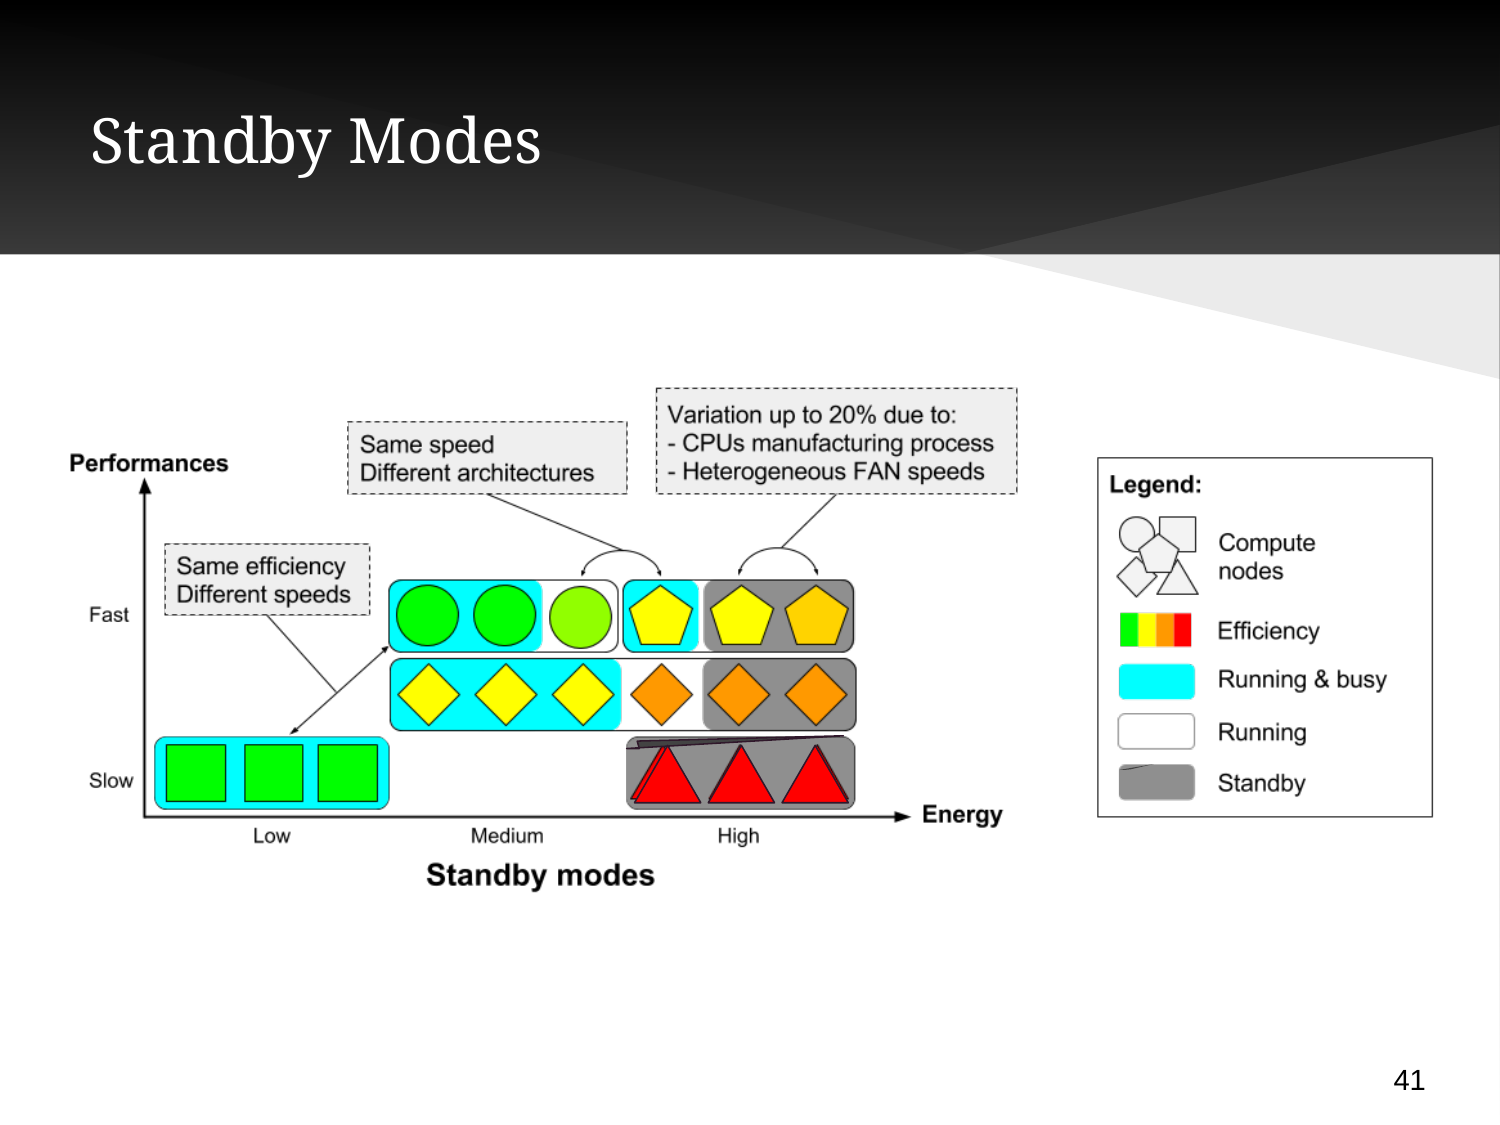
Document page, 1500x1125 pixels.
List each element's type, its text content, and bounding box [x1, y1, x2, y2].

text_box [626, 735, 844, 803]
picture [45, 290, 1455, 909]
text_box [708, 745, 775, 803]
text_box [782, 745, 849, 803]
text_box [1119, 764, 1154, 770]
text_box 41 [1378, 1046, 1471, 1097]
title Standby Modes [75, 45, 1425, 233]
